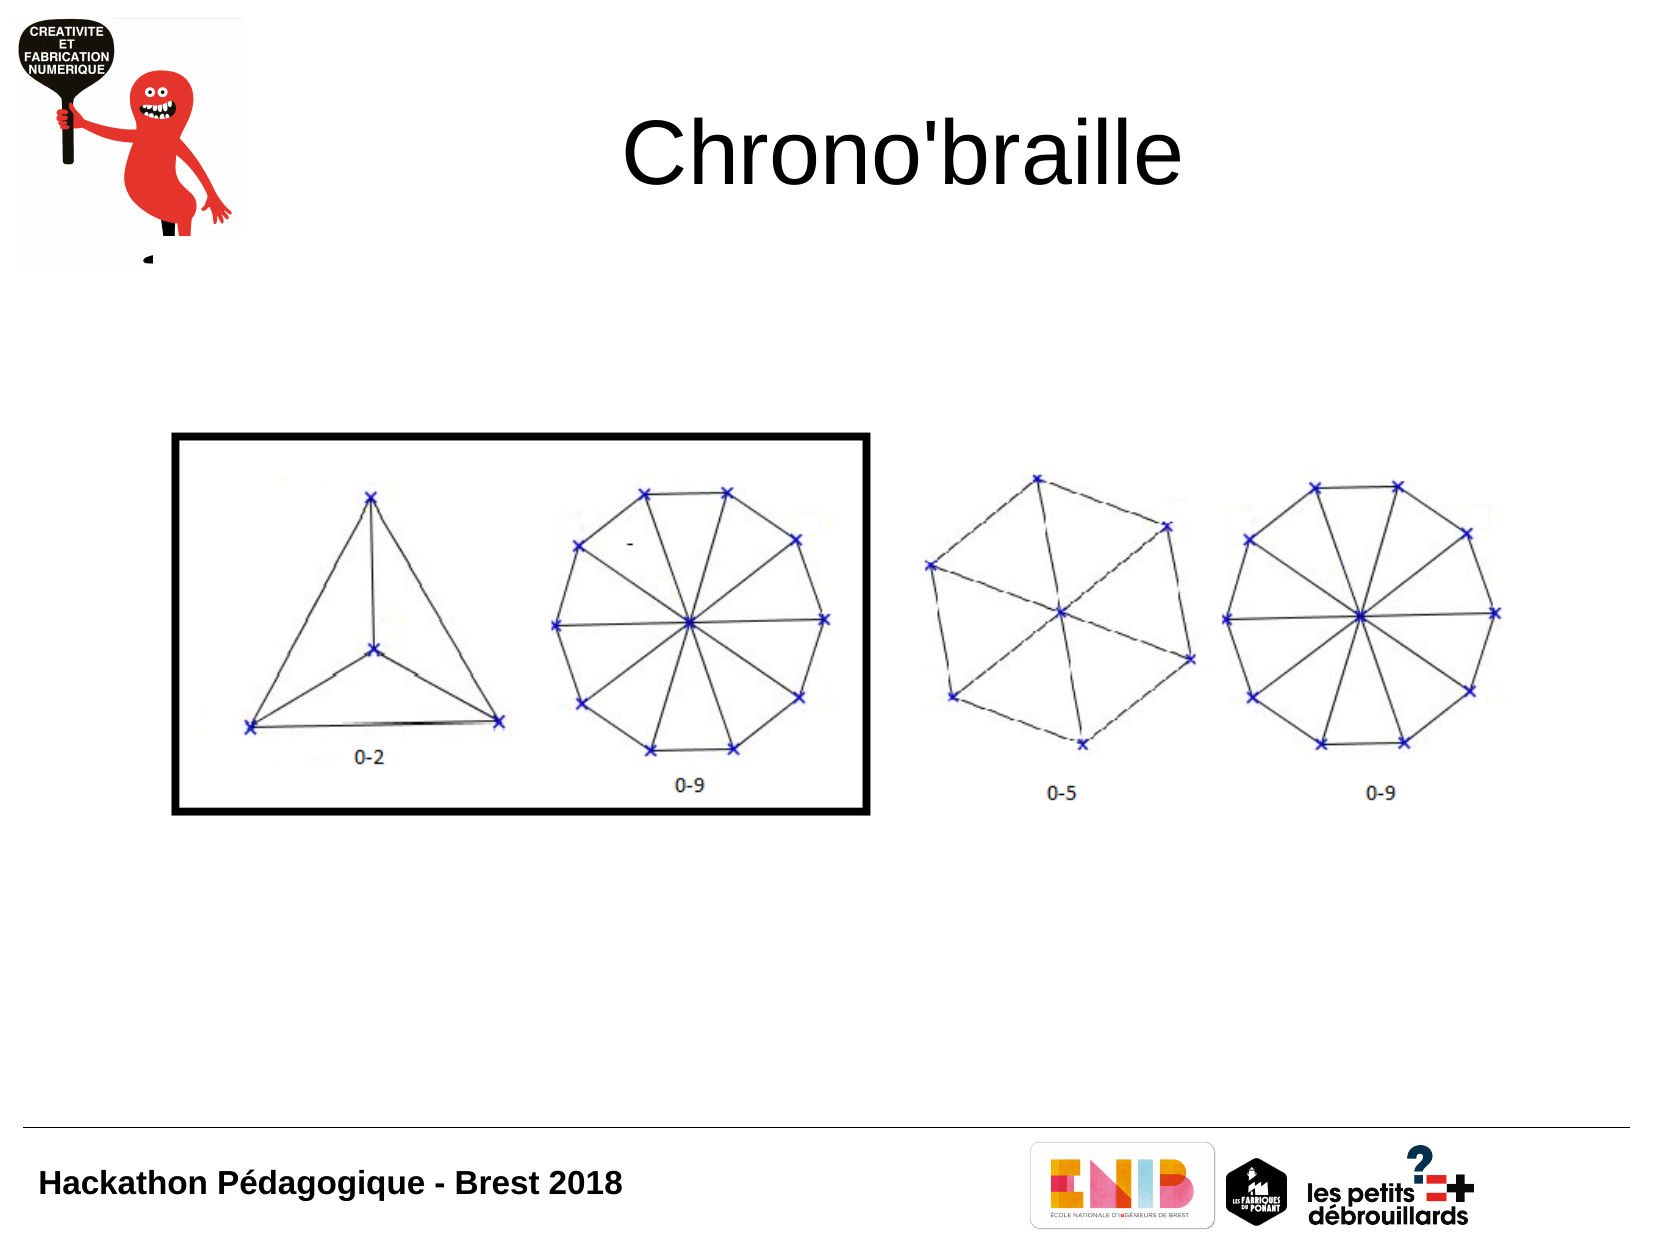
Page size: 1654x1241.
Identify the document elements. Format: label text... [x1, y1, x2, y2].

picture [15, 18, 1654, 1081]
title Chrono'braille [243, 49, 1571, 236]
picture [1308, 1145, 1474, 1225]
picture [1015, 1127, 1287, 1241]
text_box Hackathon Pédagogique - Brest 2018 [23, 1157, 945, 1211]
